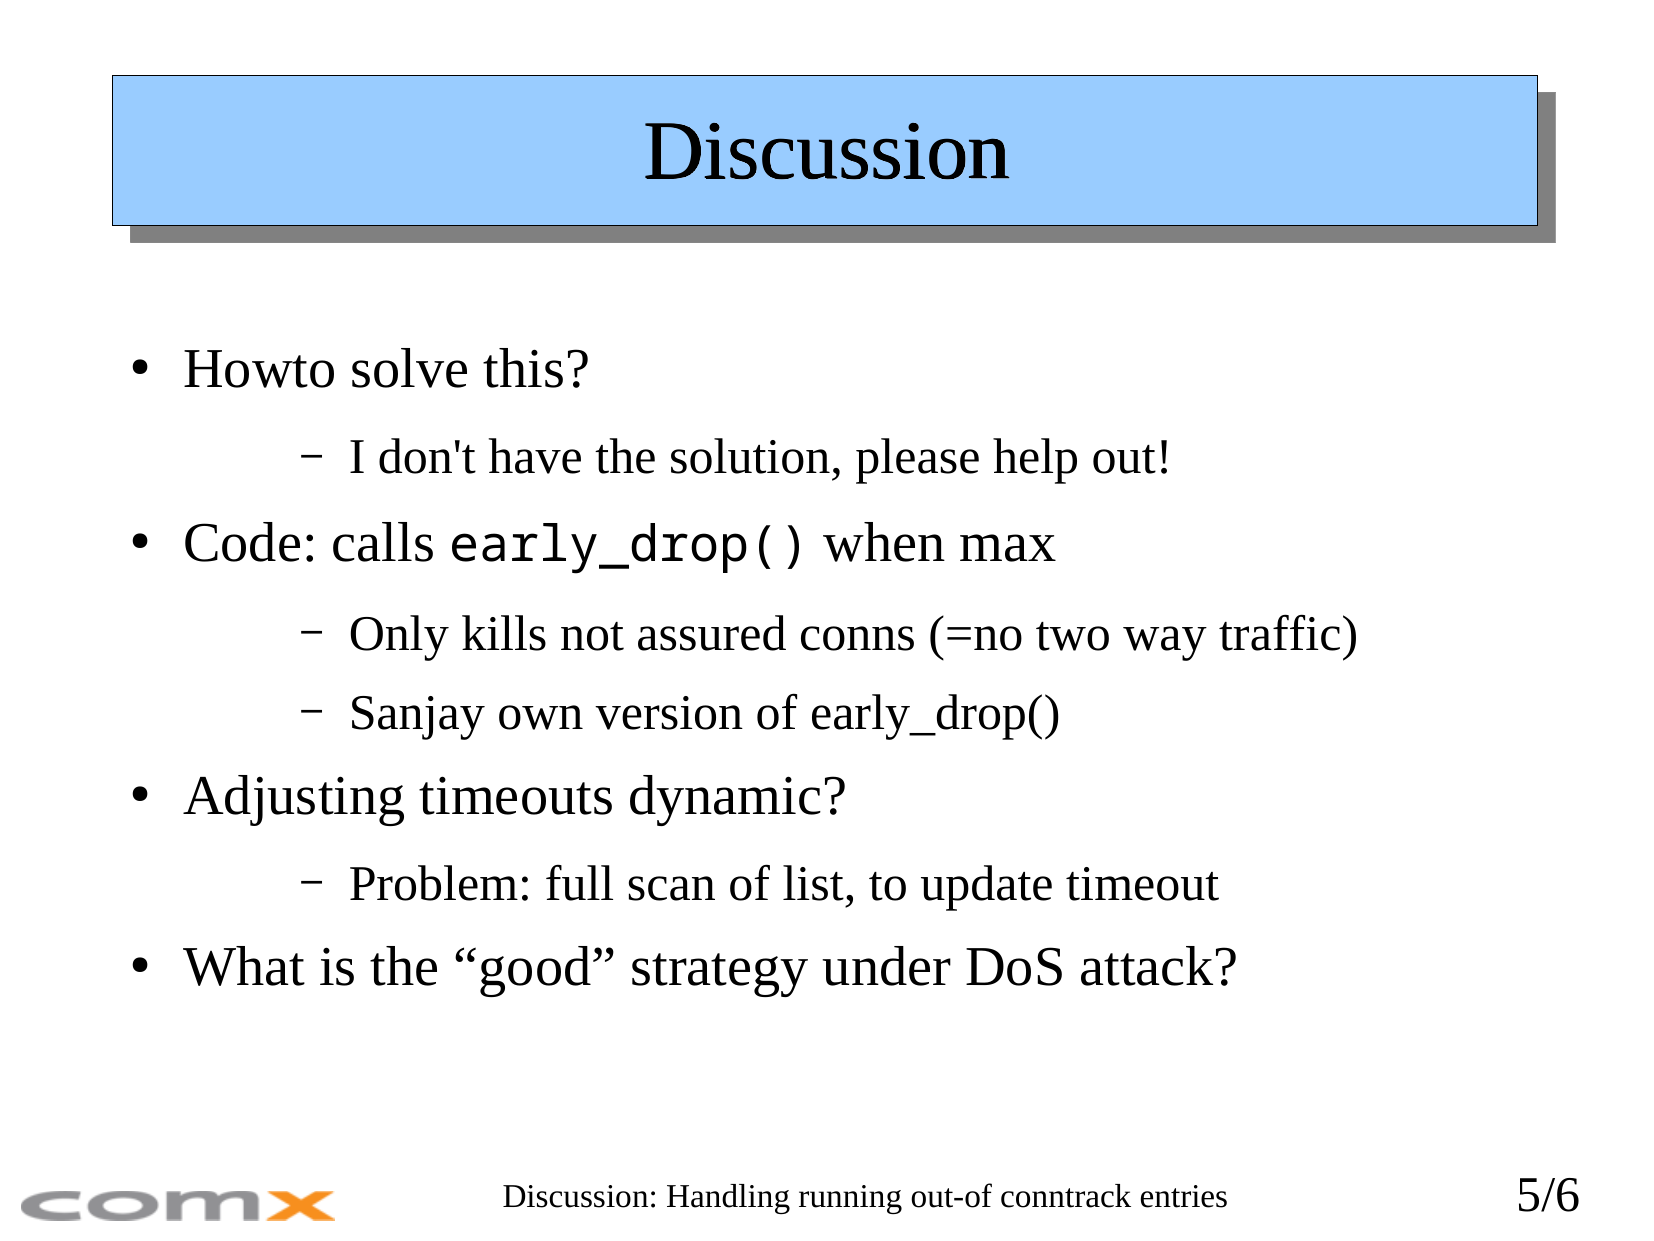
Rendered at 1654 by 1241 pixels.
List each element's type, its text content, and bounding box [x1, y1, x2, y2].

list Howto solve this? I don't have the solution, please help out! Code: calls early_drop() when max Only kills not assured conns (=no two way traffic) Sanjay own version of early_drop() Adjusting timeouts dynamic? Problem: full scan of list, to update timeout What is the “good” strategy under DoS attack? [112, 337, 1538, 1096]
title Discussion [116, 90, 1538, 211]
picture [21, 1191, 335, 1221]
